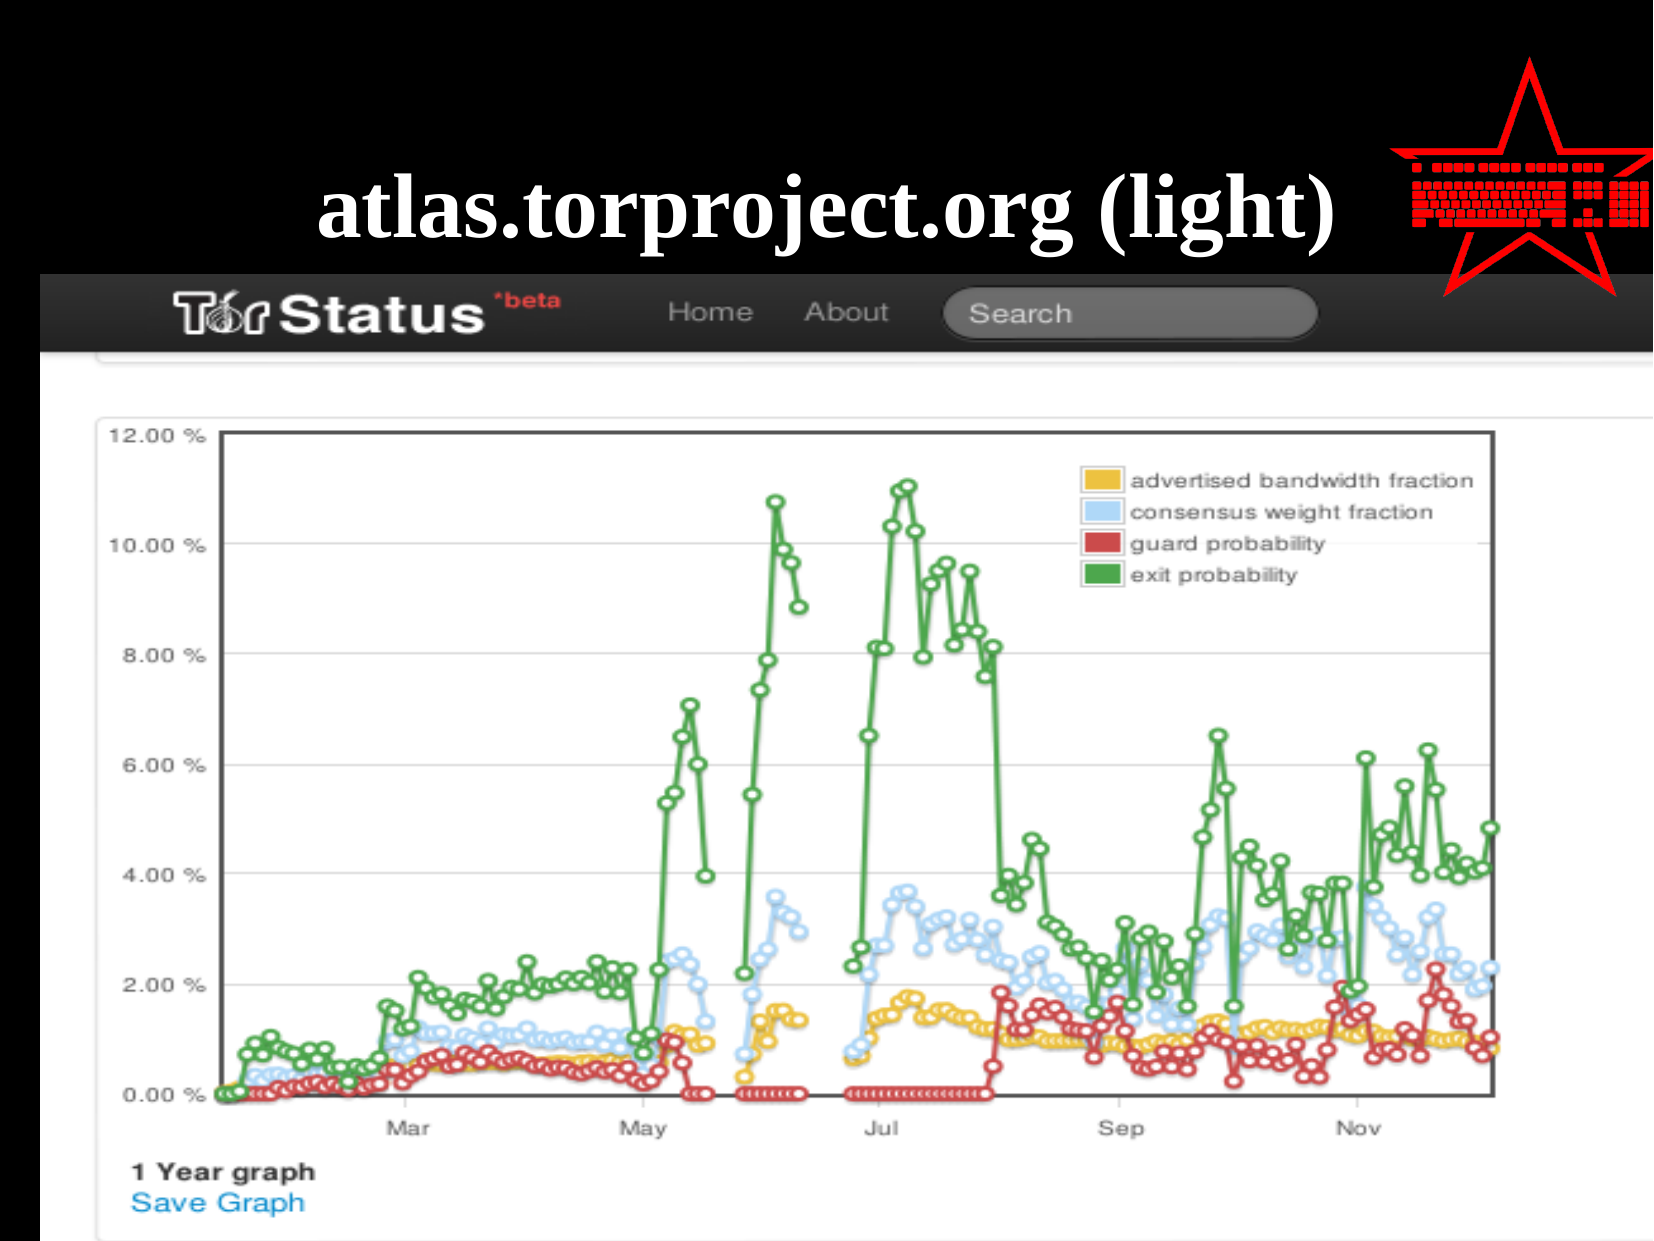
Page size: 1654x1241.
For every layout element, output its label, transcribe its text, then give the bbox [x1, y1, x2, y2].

title atlas.torproject.org (light) [121, 102, 1389, 274]
picture [40, 56, 1653, 1241]
